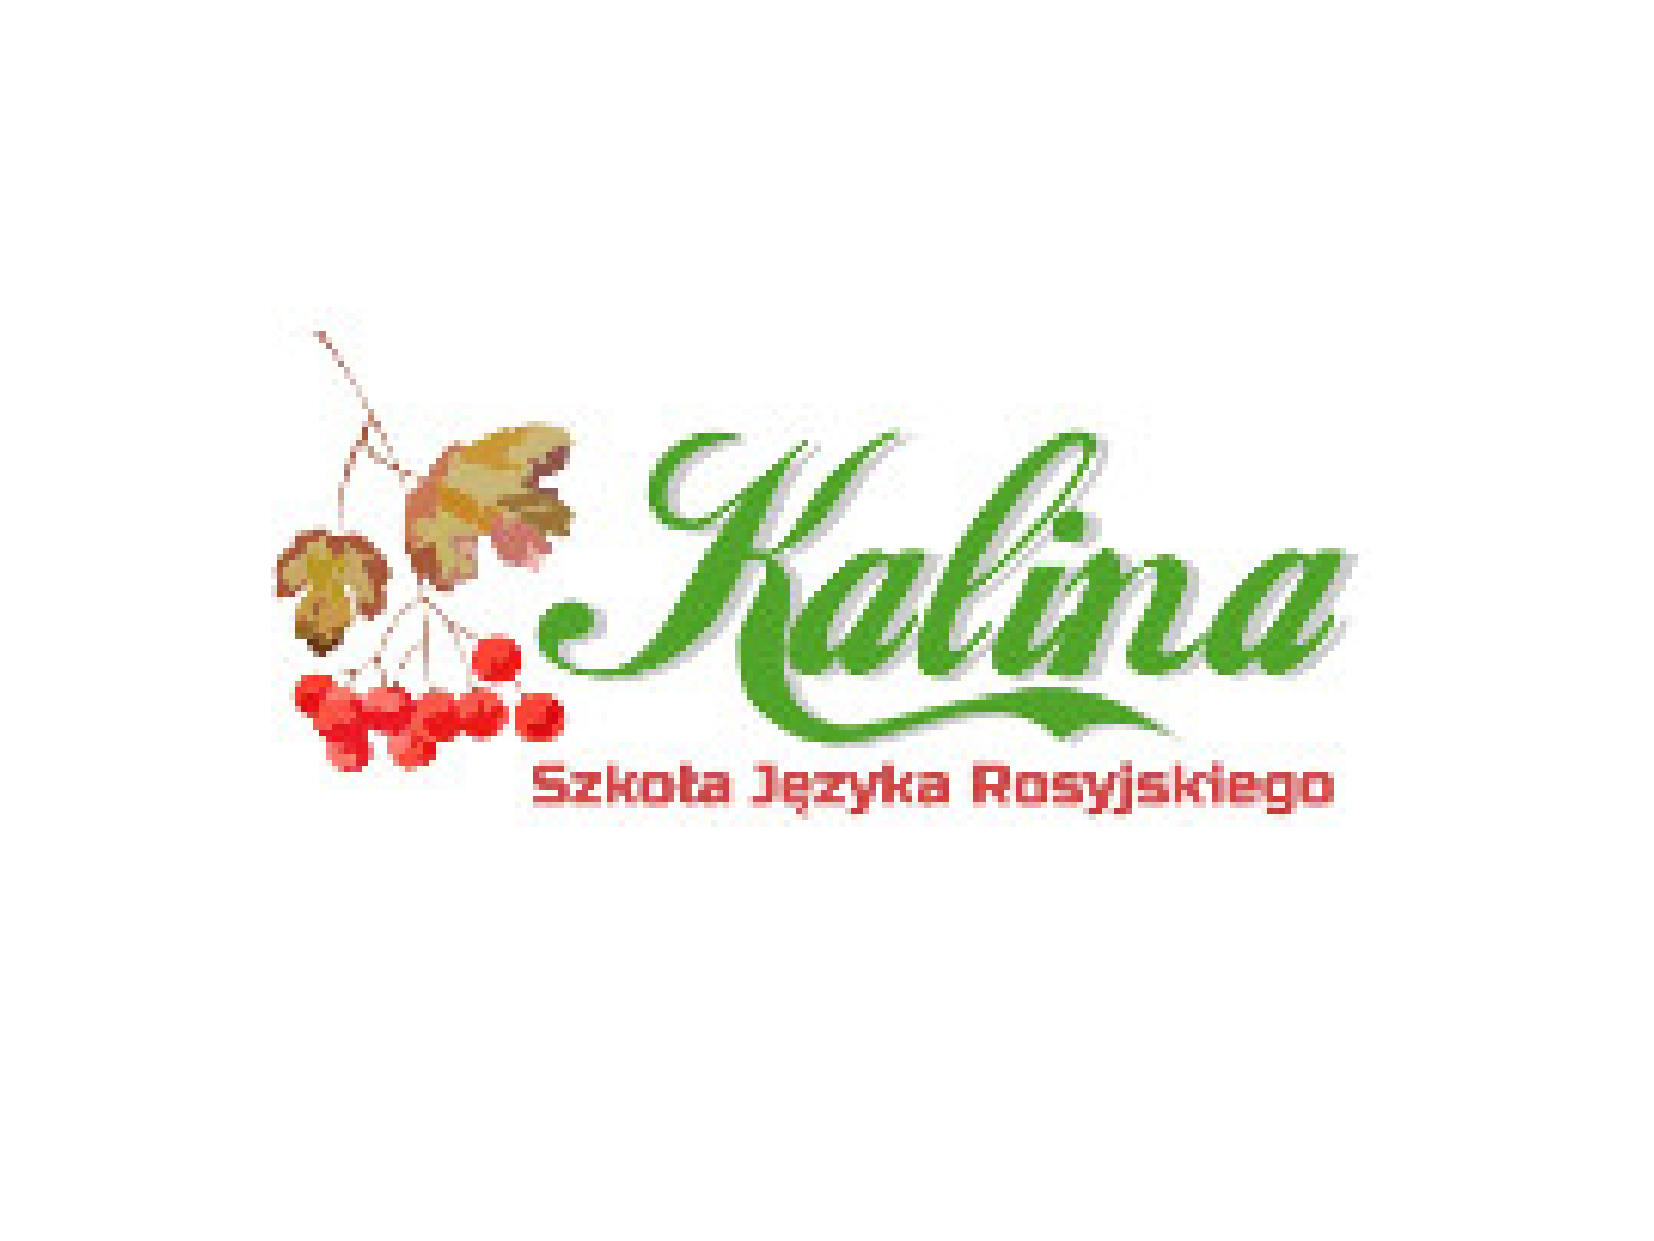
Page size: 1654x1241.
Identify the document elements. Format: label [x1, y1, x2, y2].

picture [271, 307, 1371, 827]
